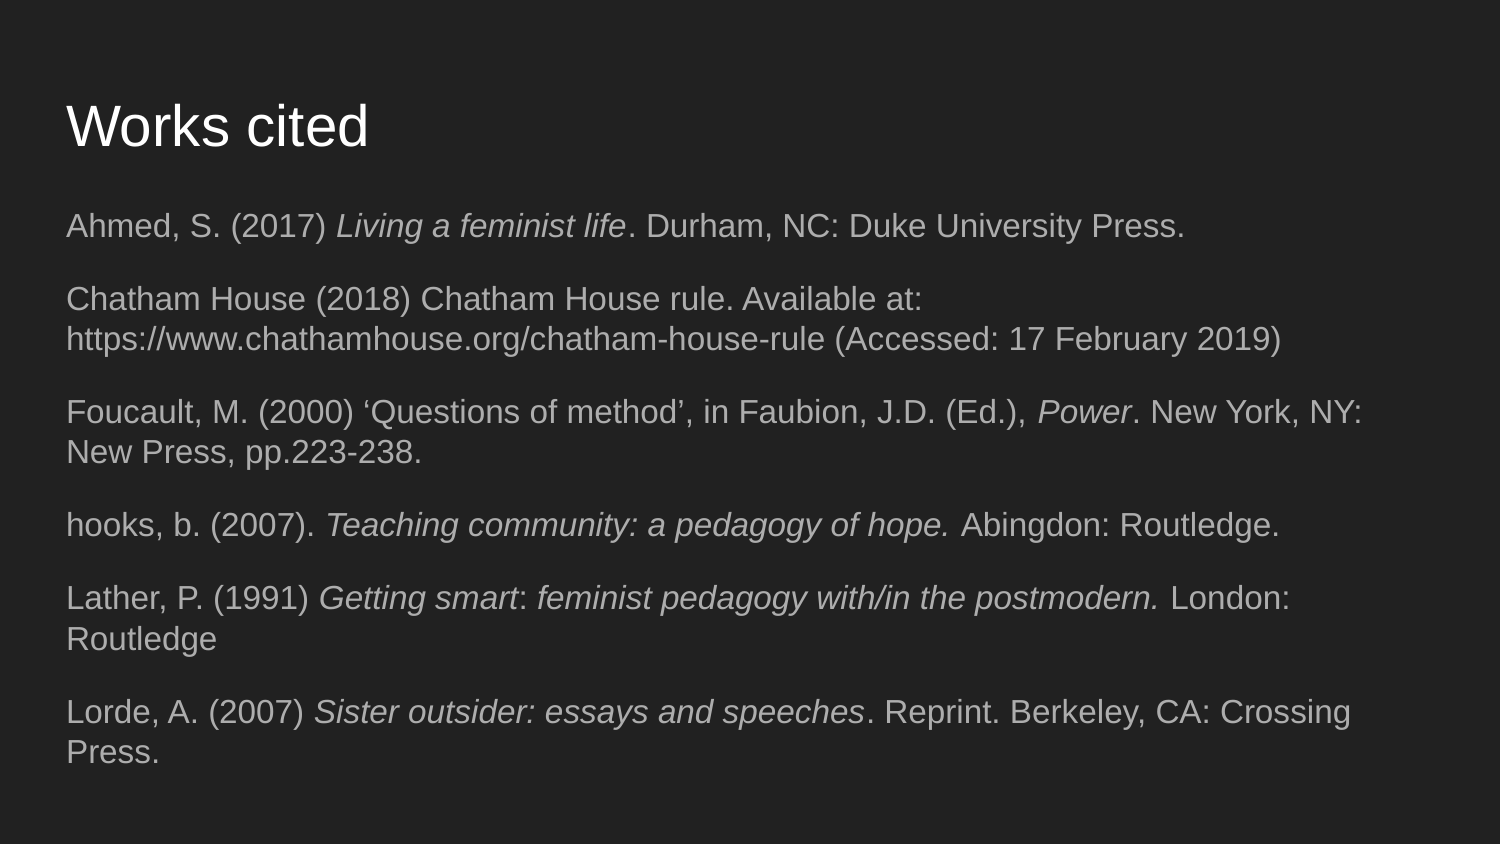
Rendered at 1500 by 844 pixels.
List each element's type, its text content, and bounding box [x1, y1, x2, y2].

title Works cited [51, 72, 1449, 167]
list Ahmed, S. (2017) Living a feminist life. Durham, NC: Duke University Press. Chatham House (2018) Chatham House rule. Available at: https://www.chathamhouse.org/chatham-house-rule (Accessed: 17 February 2019) Foucault, M. (2000) ‘Questions of method’, in Faubion, J.D. (Ed.), Power. New York, NY: New Press, pp.223-238. hooks, b. (2007). Teaching community: a pedagogy of hope. Abingdon: Routledge. Lather, P. (1991) Getting smart: feminist pedagogy with/in the postmodern. London: Routledge Lorde, A. (2007) Sister outsider: essays and speeches. Reprint. Berkeley, CA: Crossing Press. [51, 189, 1449, 750]
